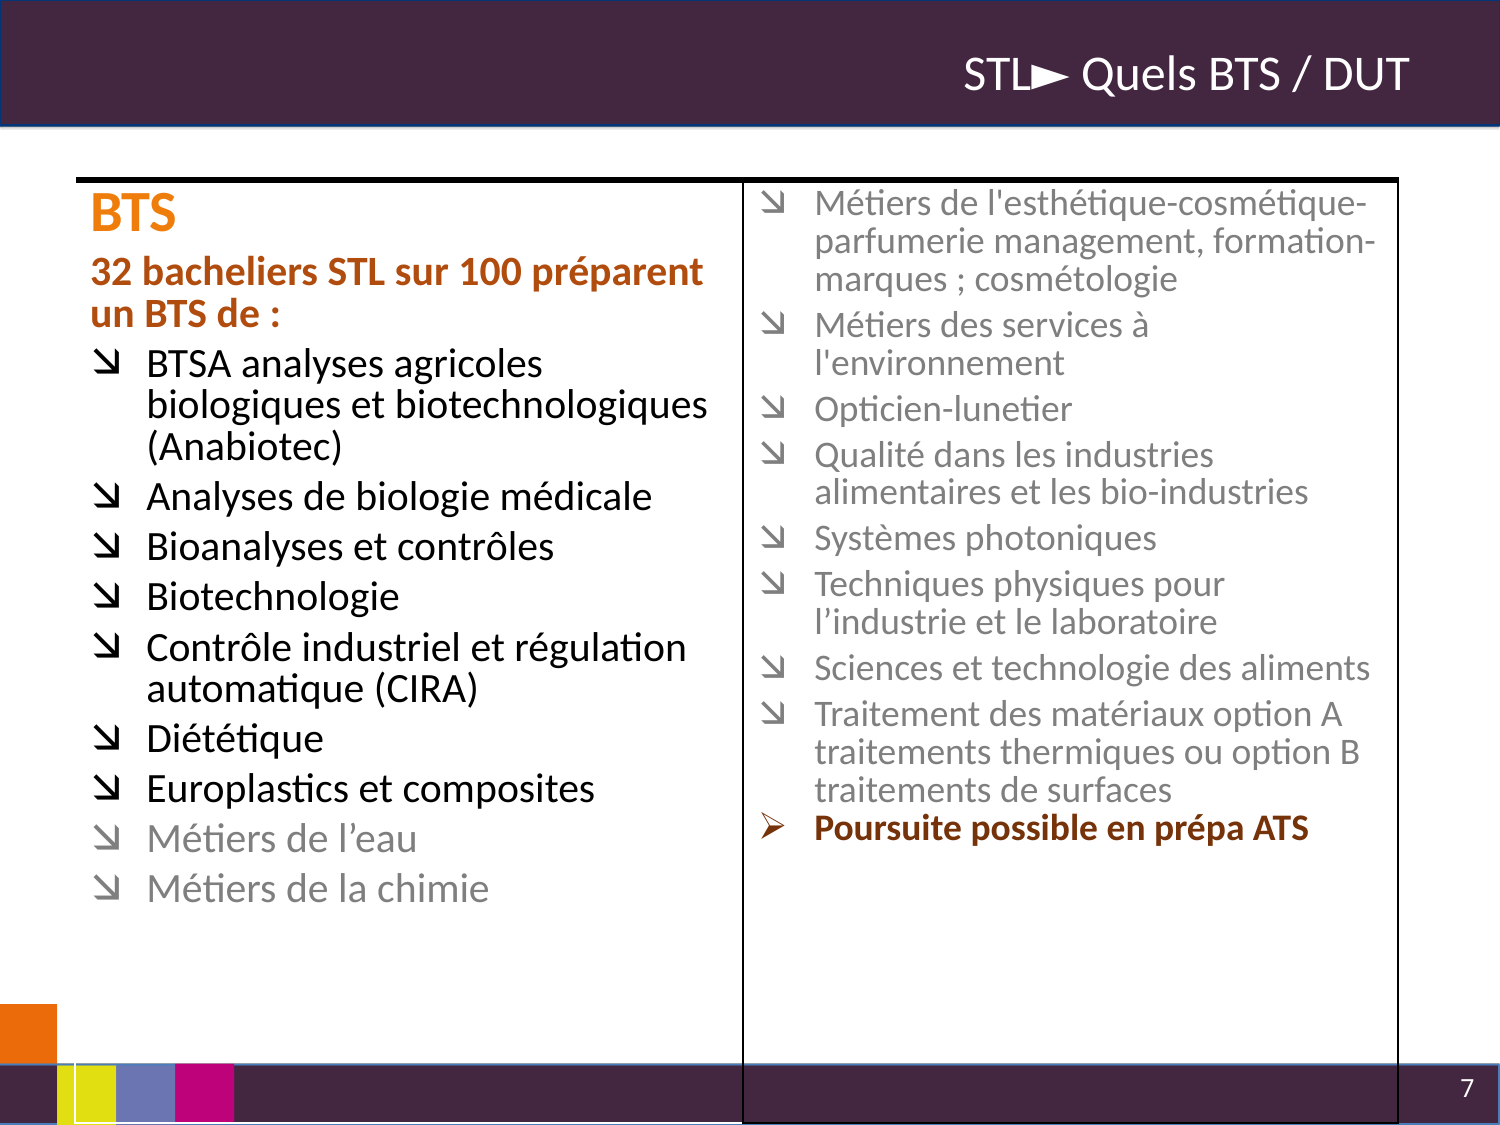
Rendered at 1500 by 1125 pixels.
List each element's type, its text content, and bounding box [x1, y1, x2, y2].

text_box STL► Quels BTS / DUT [346, 30, 1425, 111]
text_box [0, 0, 1500, 125]
table_header BTS 32 bacheliers STL sur 100 préparent un BTS de : BTSA analyses agricoles biologiques et biotechnologiques (Anabiotec) Analyses de biologie médicale Bioanalyses et contrôles Biotechnologie Contrôle industriel et régulation automatique (CIRA) Diététique Europlastics et composites Métiers de l’eau Métiers de la chimie [76, 183, 742, 1122]
picture [0, 1004, 1500, 1125]
table_header Métiers de l'esthétique-cosmétique-parfumerie management, formation-marques ; cosmétologie Métiers des services à l'environnement Opticien-lunetier Qualité dans les industries alimentaires et les bio-industries Systèmes photoniques Techniques physiques pour l’industrie et le laboratoire Sciences et technologie des aliments Traitement des matériaux option A traitements thermiques ou option B traitements de surfaces Poursuite possible en prépa ATS [744, 183, 1397, 1122]
slide_number <numéro> [1399, 1059, 1490, 1120]
